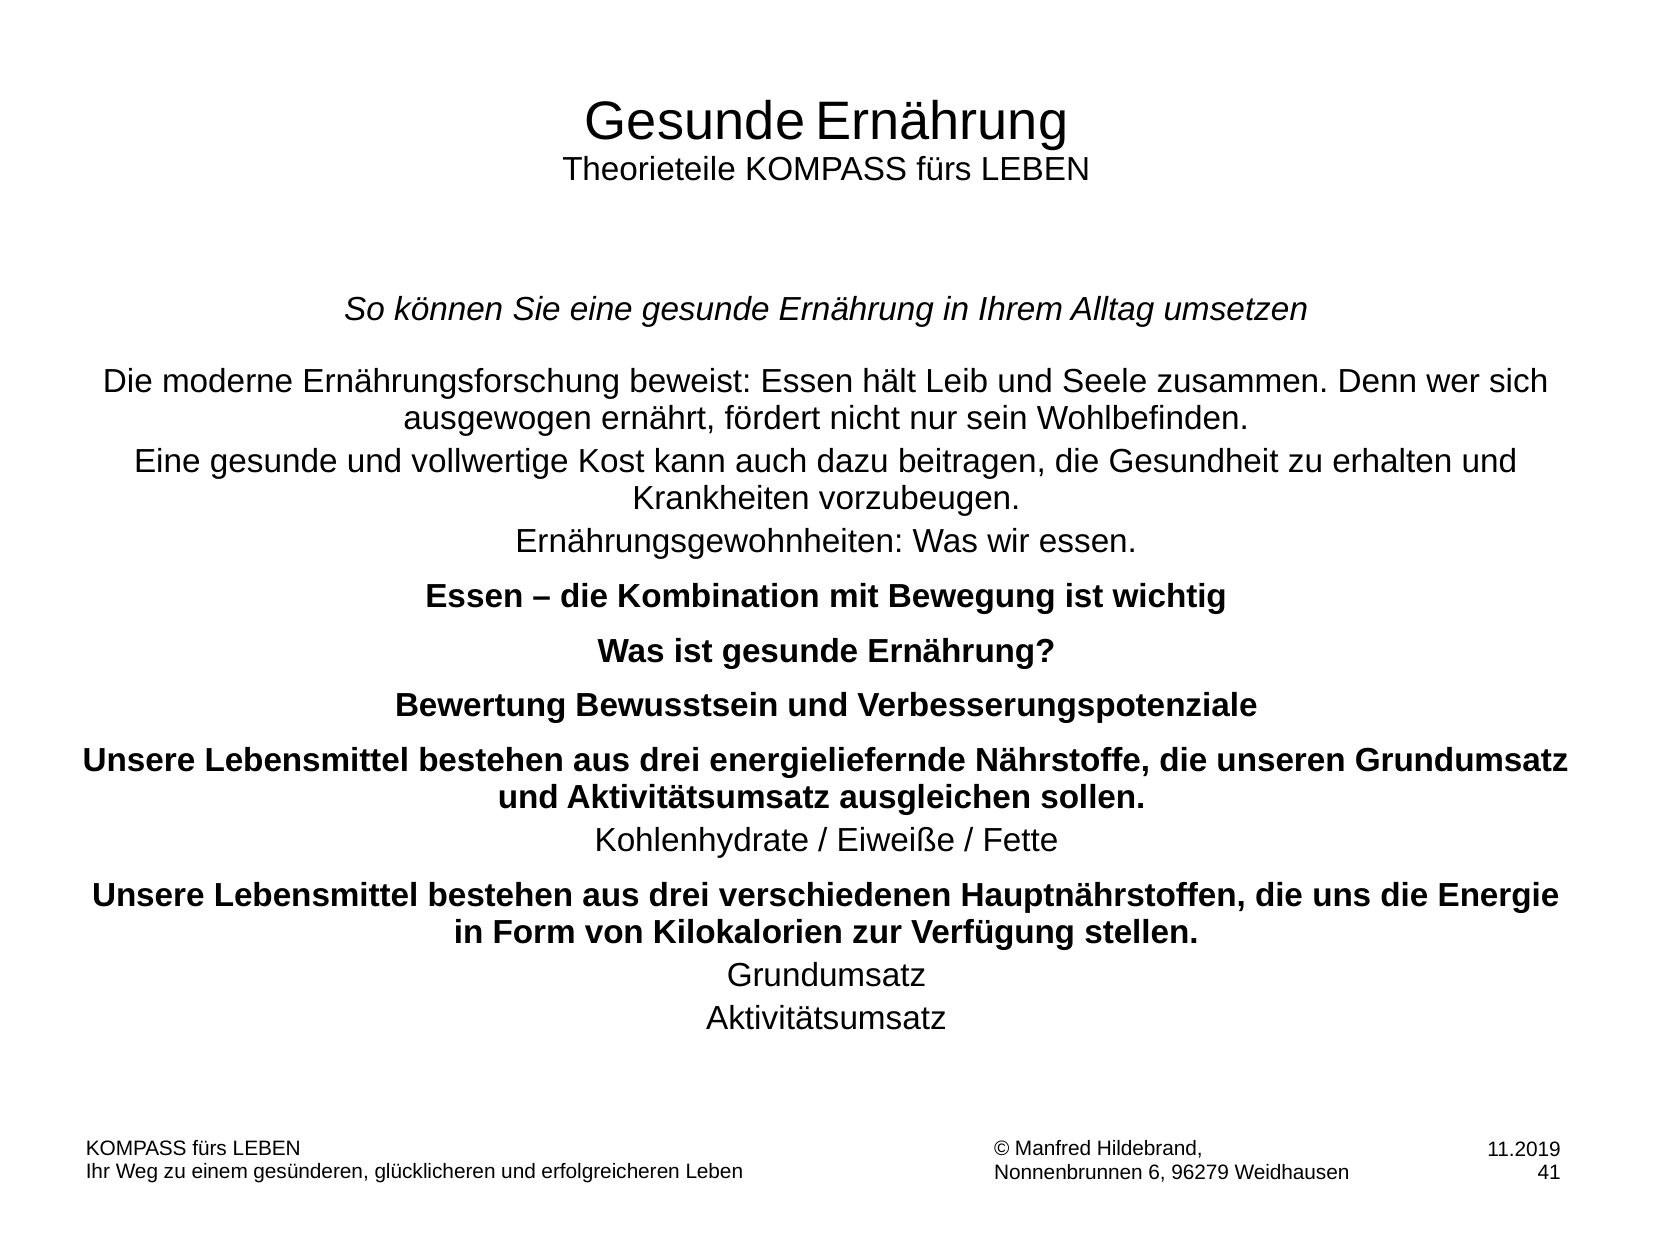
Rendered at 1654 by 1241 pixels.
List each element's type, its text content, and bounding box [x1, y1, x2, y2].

text_box 11.2019 41 [1405, 1118, 1576, 1203]
title Gesunde Ernährung Theorieteile KOMPASS fürs LEBEN [82, 49, 1571, 257]
text_box © Manfred Hildebrand, Nonnenbrunnen 6, 96279 Weidhausen [979, 1118, 1389, 1203]
text_box KOMPASS fürs LEBEN Ihr Weg zu einem gesünderen, glücklicheren und erfolgreicheren Leben [70, 1118, 964, 1202]
list So können Sie eine gesunde Ernährung in Ihrem Alltag umsetzen Die moderne Ernährungsforschung beweist: Essen hält Leib und Seele zusammen. Denn wer sich ausgewogen ernährt, fördert nicht nur sein Wohlbefinden. Eine gesunde und vollwertige Kost kann auch dazu beitragen, die Gesundheit zu erhalten und Krankheiten vorzubeugen. Ernährungsgewohnheiten: Was wir essen. Essen – die Kombination mit Bewegung ist wichtig Was ist gesunde Ernährung? Bewertung Bewusstsein und Verbesserungspotenziale Unsere Lebensmittel bestehen aus drei energieliefernde Nährstoffe, die unseren Grundumsatz und Aktivitätsumsatz ausgleichen sollen. Kohlenhydrate / Eiweiße / Fette Unsere Lebensmittel bestehen aus drei verschiedenen Hauptnährstoffen, die uns die Energie in Form von Kilokalorien zur Verfügung stellen. Grundumsatz Aktivitätsumsatz [82, 290, 1571, 1109]
